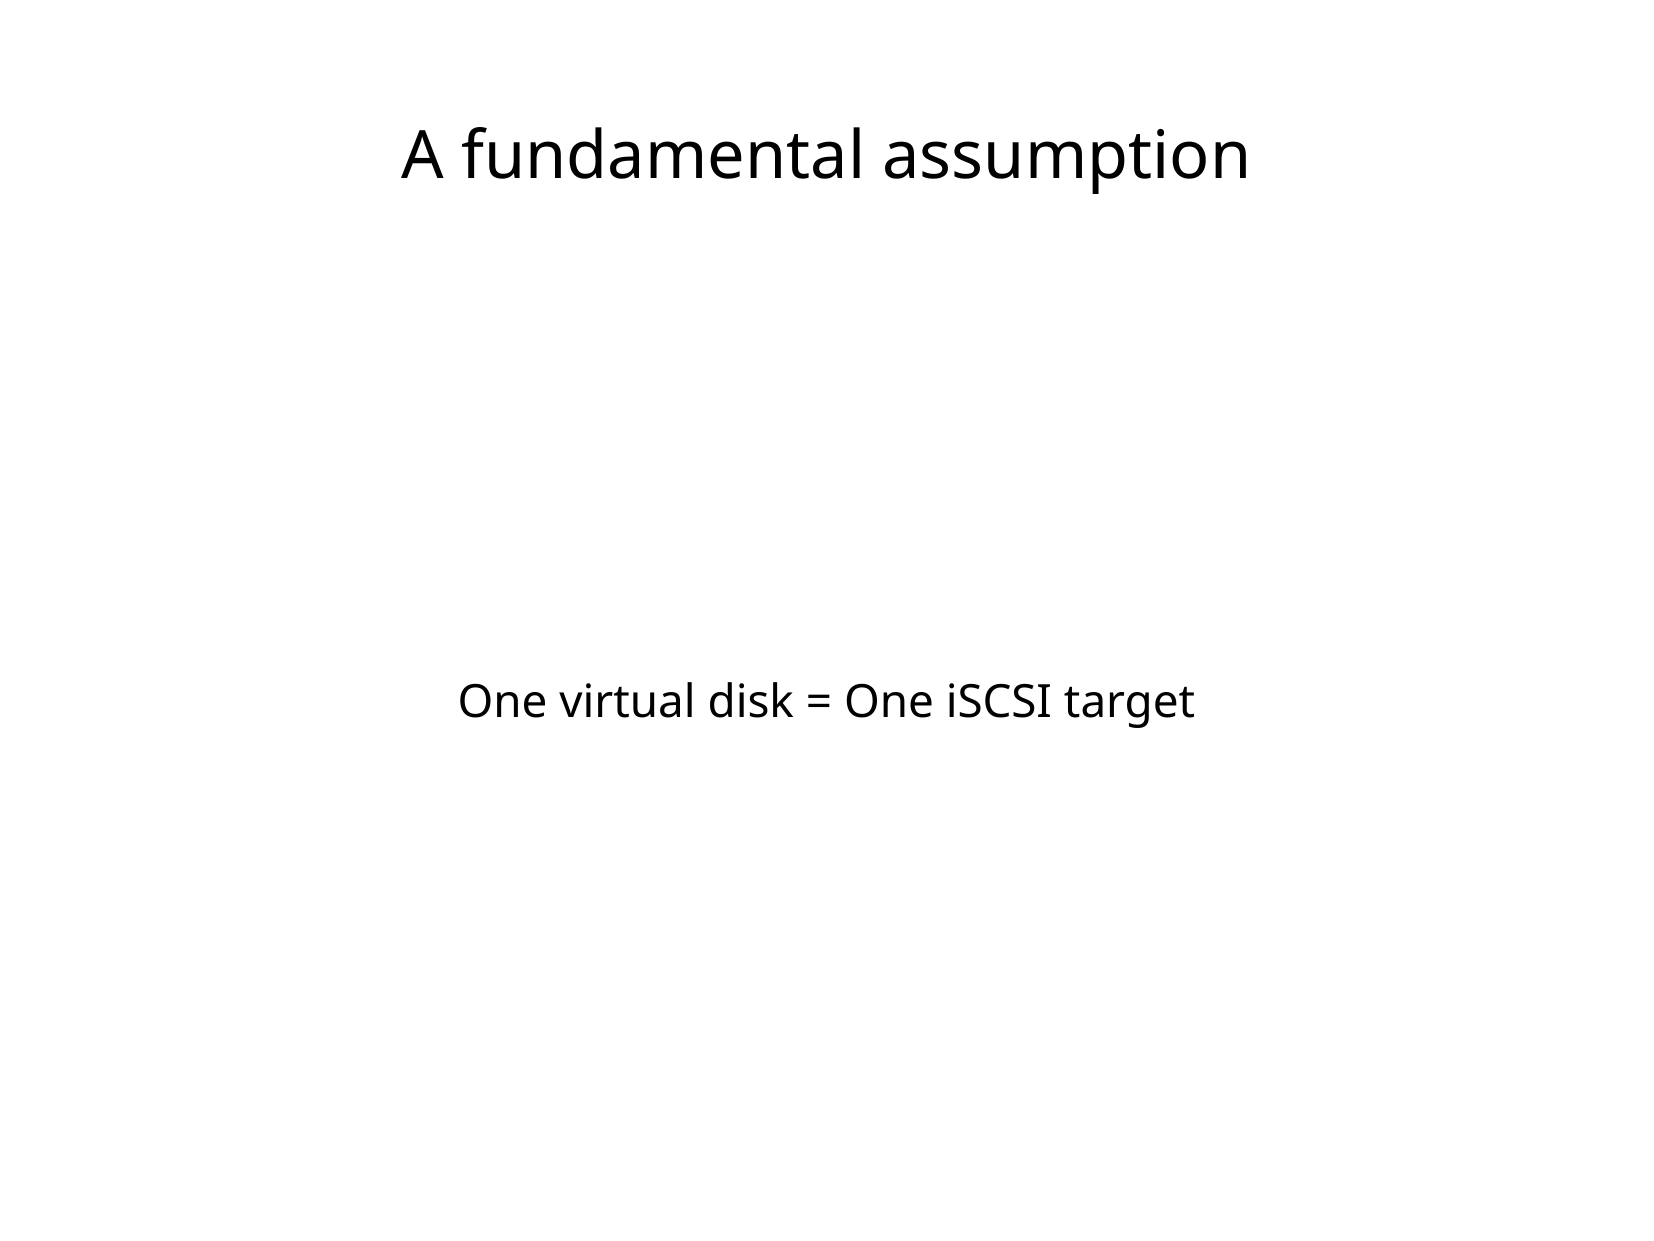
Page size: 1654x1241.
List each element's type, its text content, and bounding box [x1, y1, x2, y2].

subtitle One virtual disk = One iSCSI target [82, 290, 1571, 1109]
title A fundamental assumption [82, 49, 1571, 257]
